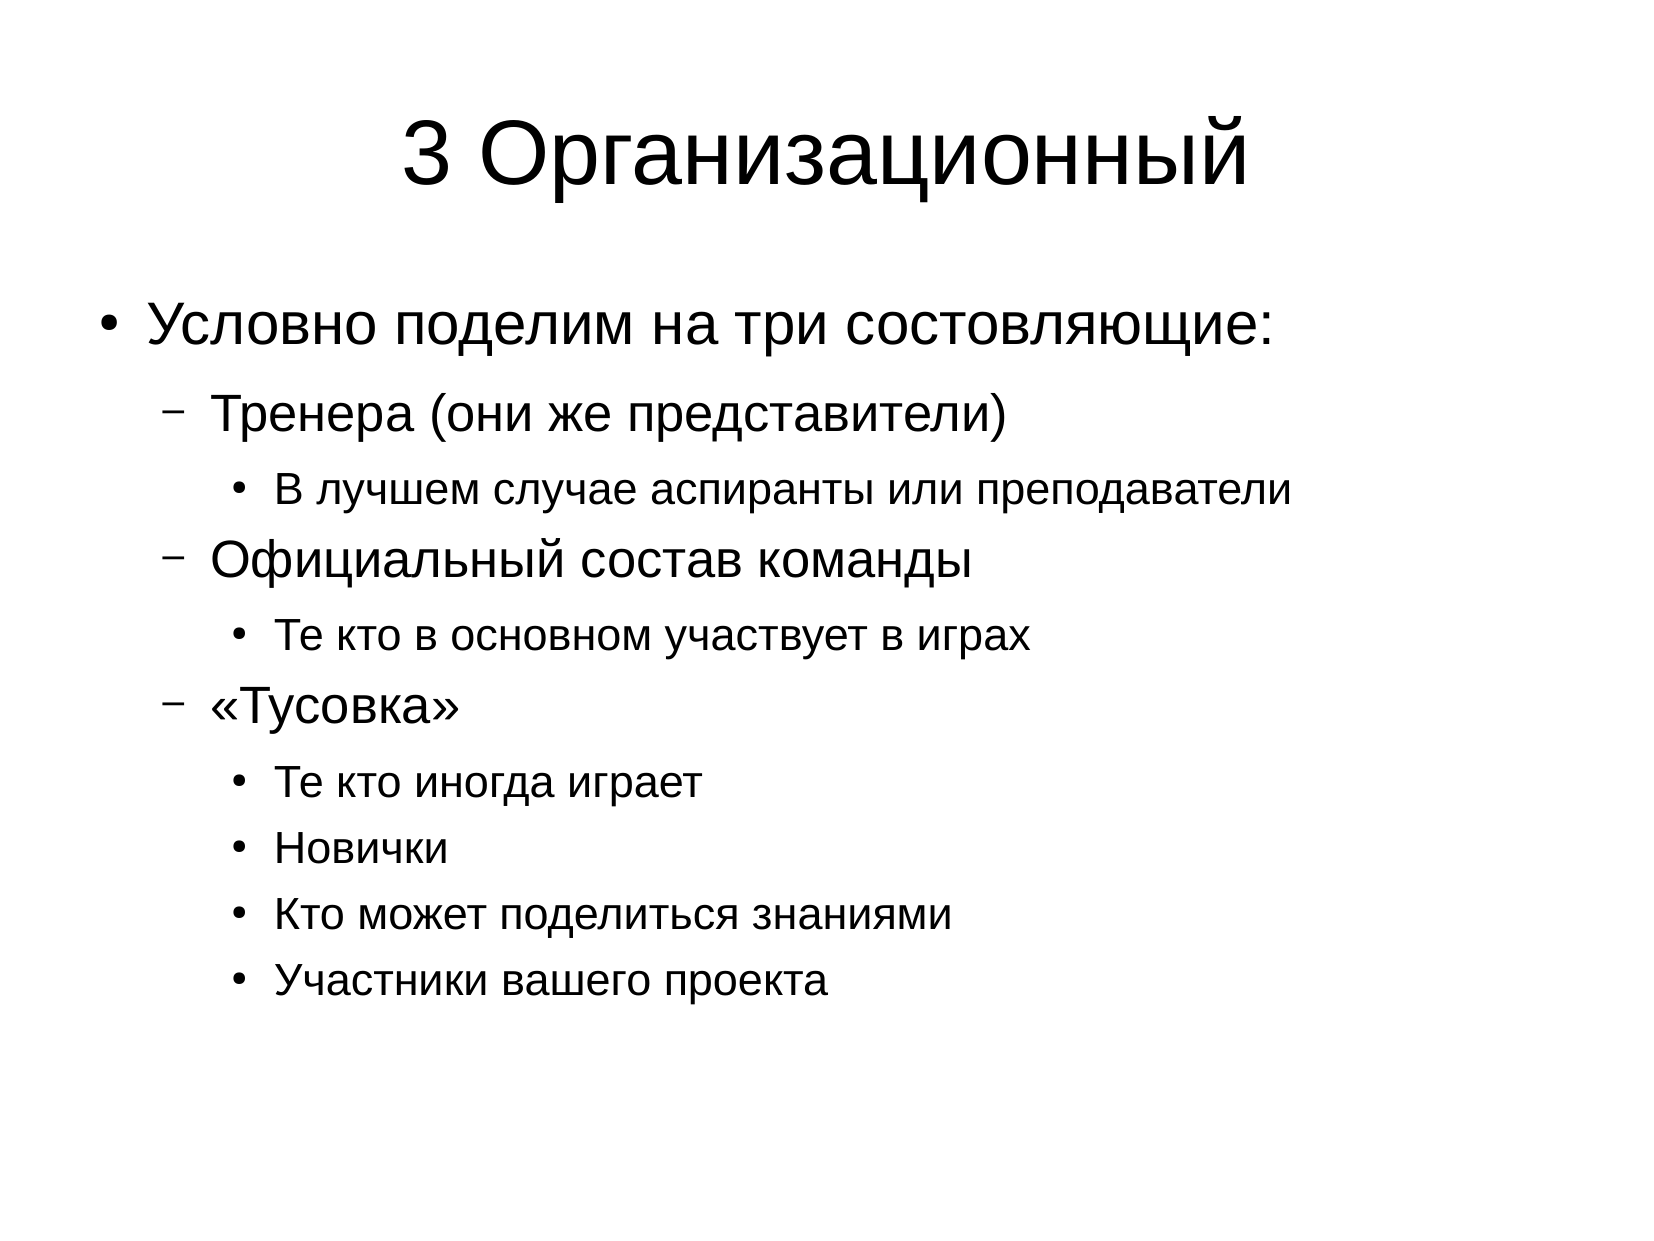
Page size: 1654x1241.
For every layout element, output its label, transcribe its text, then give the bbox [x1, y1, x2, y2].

title 3 Организационный [82, 49, 1571, 257]
list Условно поделим на три состовляющие: Тренера (они же представители) В лучшем случае аспиранты или преподаватели Официальный состав команды Те кто в основном участвует в играх «Тусовка» Те кто иногда играет Новички Кто может поделиться знаниями Участники вашего проекта [82, 290, 1571, 1010]
